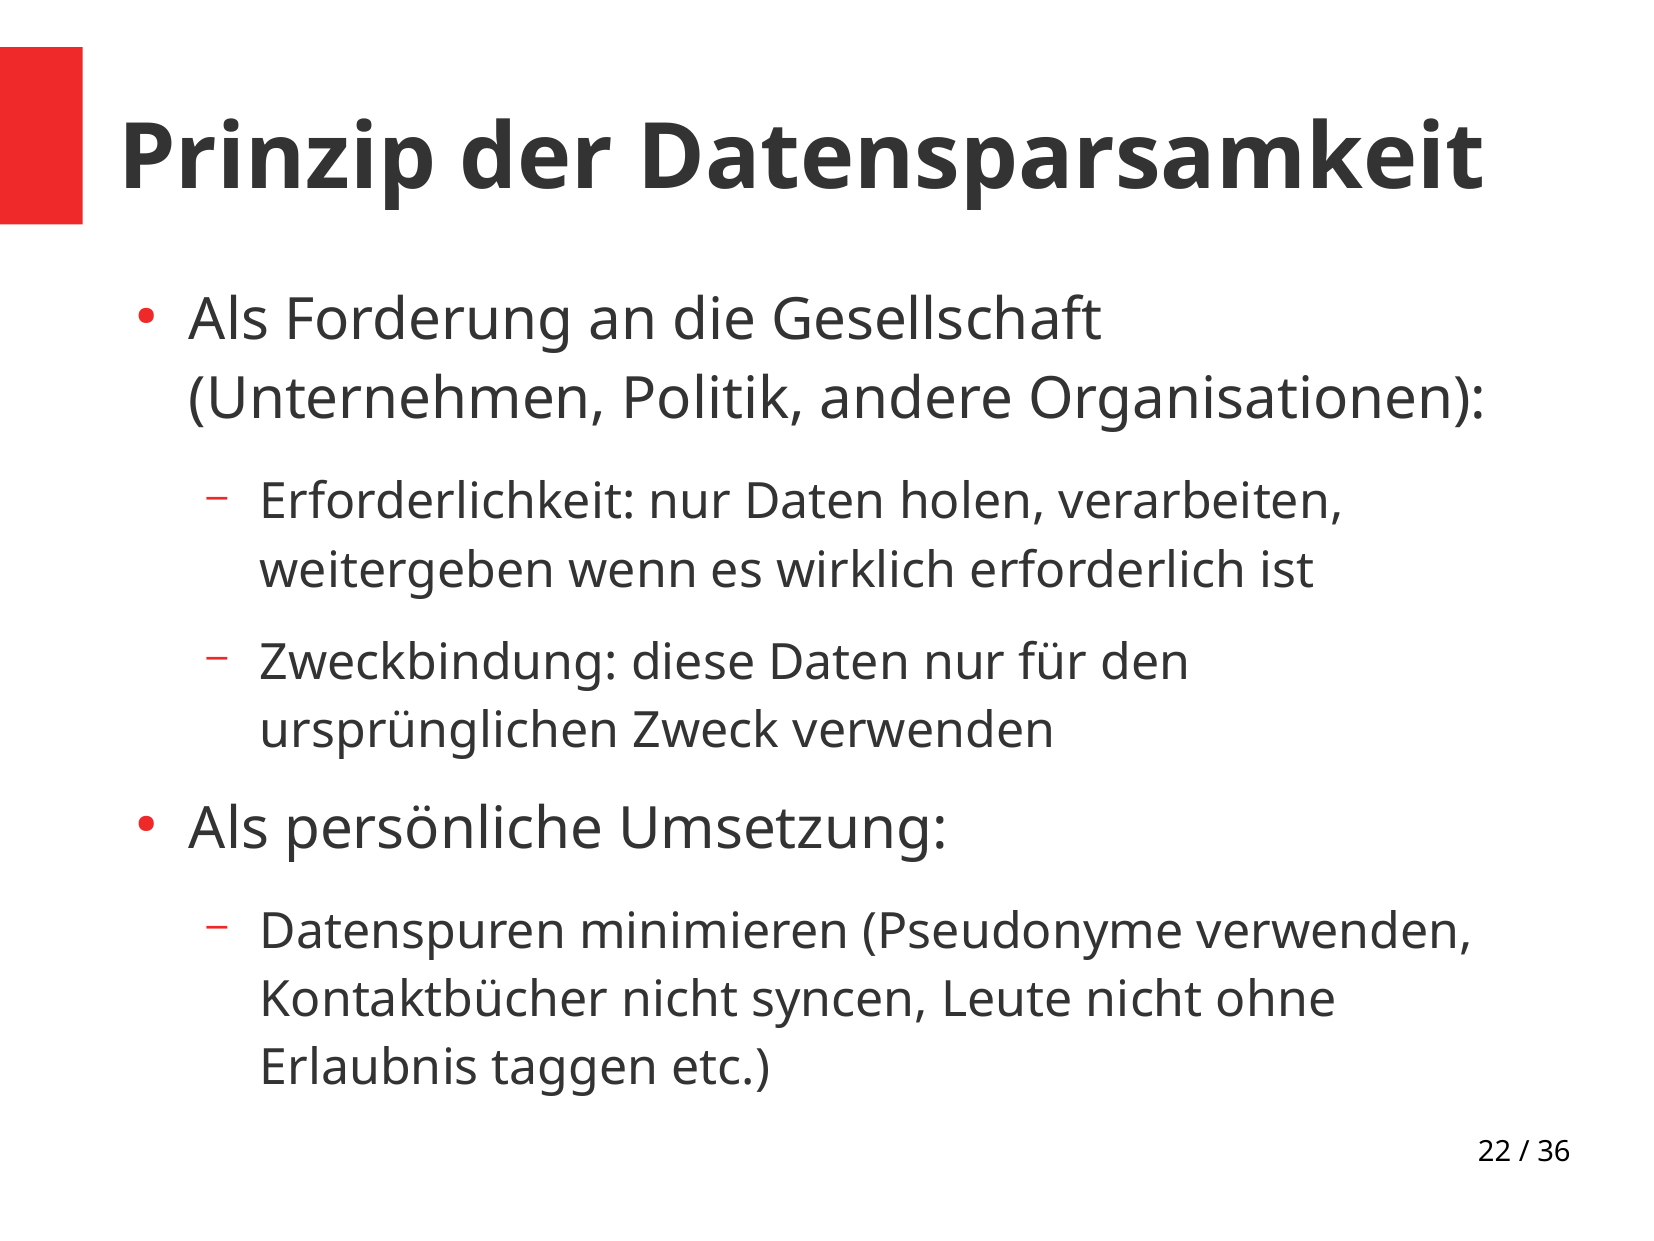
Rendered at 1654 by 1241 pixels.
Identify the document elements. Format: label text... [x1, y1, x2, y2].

title Prinzip der Datensparsamkeit [118, 45, 1571, 260]
list Als Forderung an die Gesellschaft (Unternehmen, Politik, andere Organisationen): Erforderlichkeit: nur Daten holen, verarbeiten, weitergeben wenn es wirklich erforderlich ist Zweckbindung: diese Daten nur für den ursprünglichen Zweck verwenden Als persönliche Umsetzung: Datenspuren minimieren (Pseudonyme verwenden, Kontaktbücher nicht syncen, Leute nicht ohne Erlaubnis taggen etc.) [118, 277, 1536, 997]
